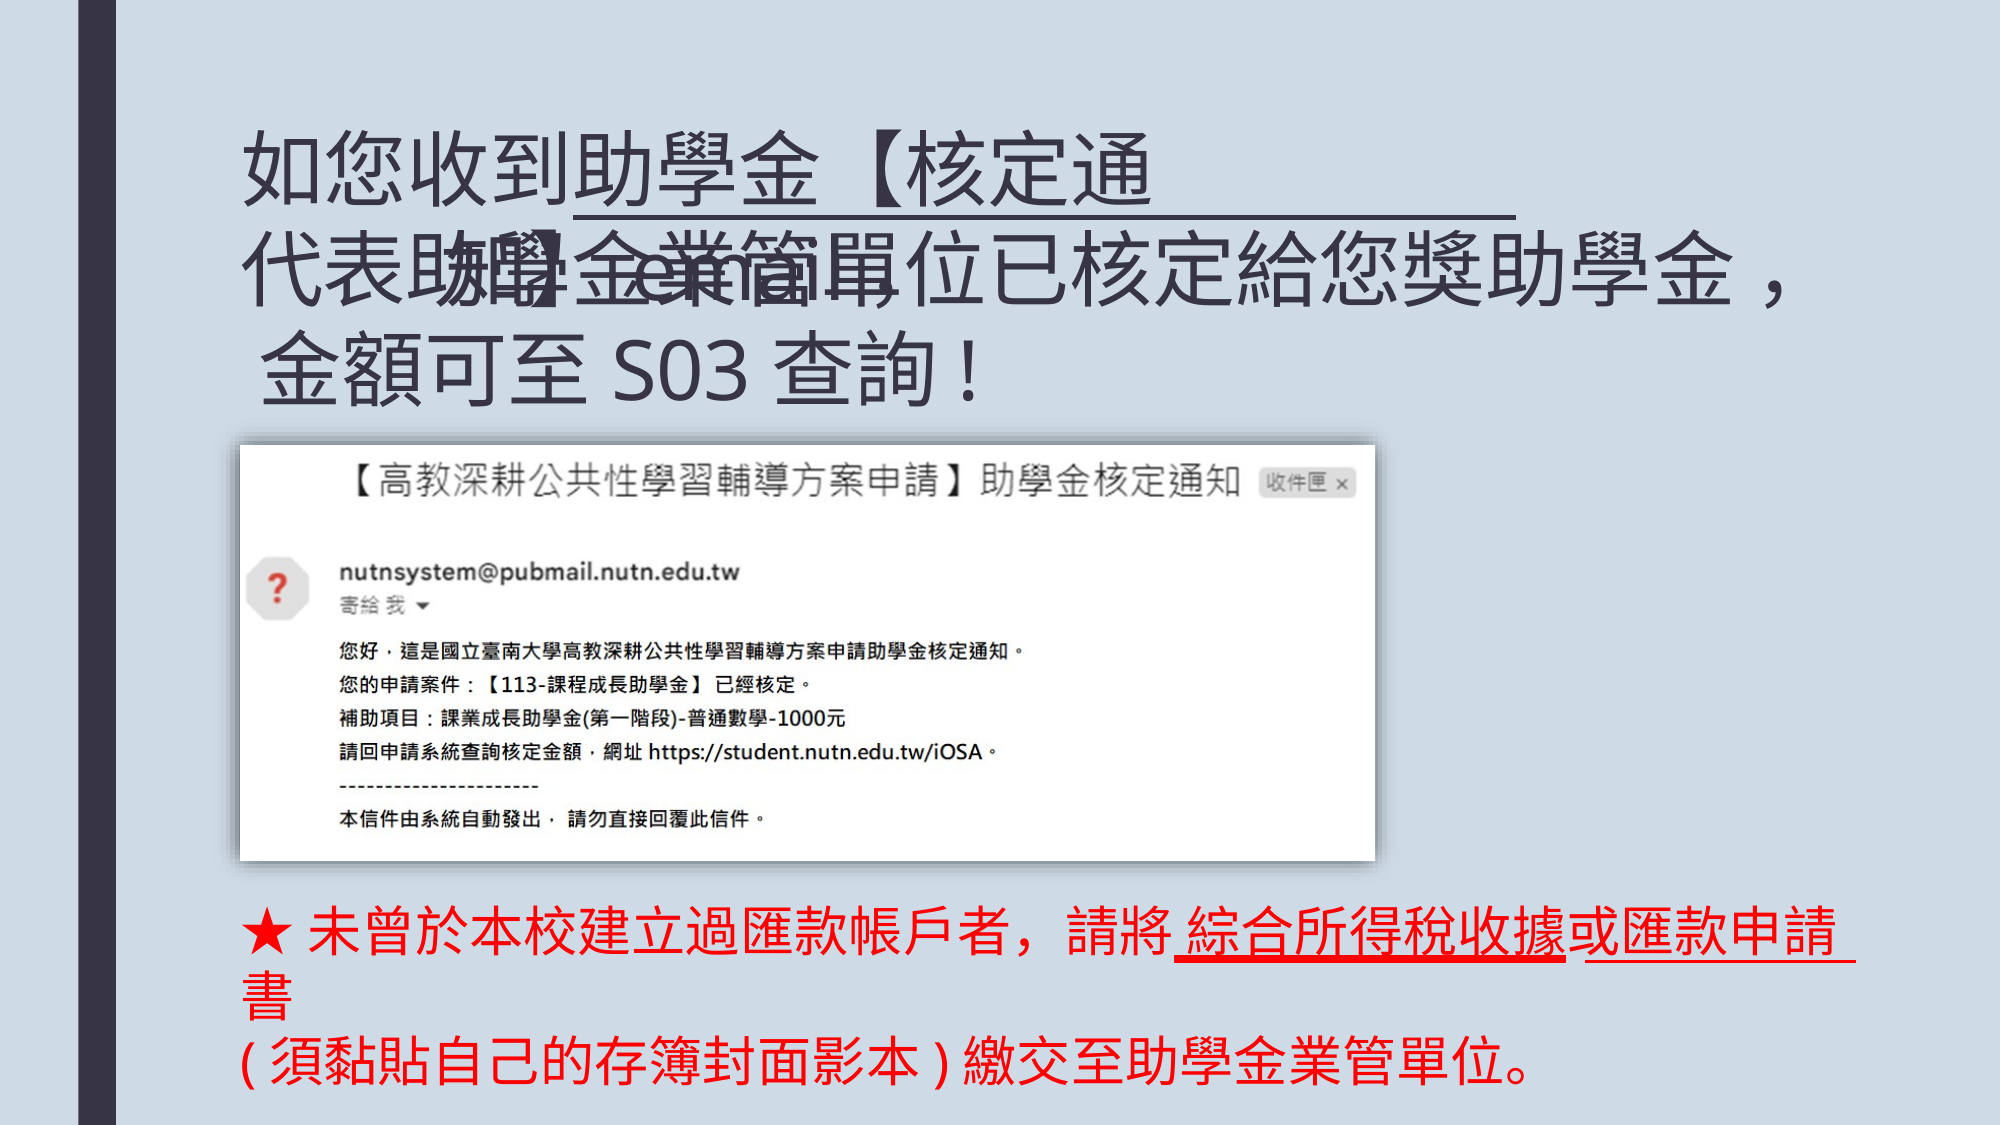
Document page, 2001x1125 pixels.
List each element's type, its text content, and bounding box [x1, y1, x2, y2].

title 如您收到助學金【核定通知】email， [237, 115, 1602, 215]
text_box 代表助學金業管單位已核定給您獎助學金 ， 金額可至S03查詢! [237, 215, 1847, 420]
text_box [209, 414, 1405, 890]
text_box ★未曾於本校建立過匯款帳戶者，請將 綜合所得稅收據或匯款申請書 (須黏貼自己的存簿封面影本)繳交至助學金業管單位。 [237, 894, 1859, 1030]
